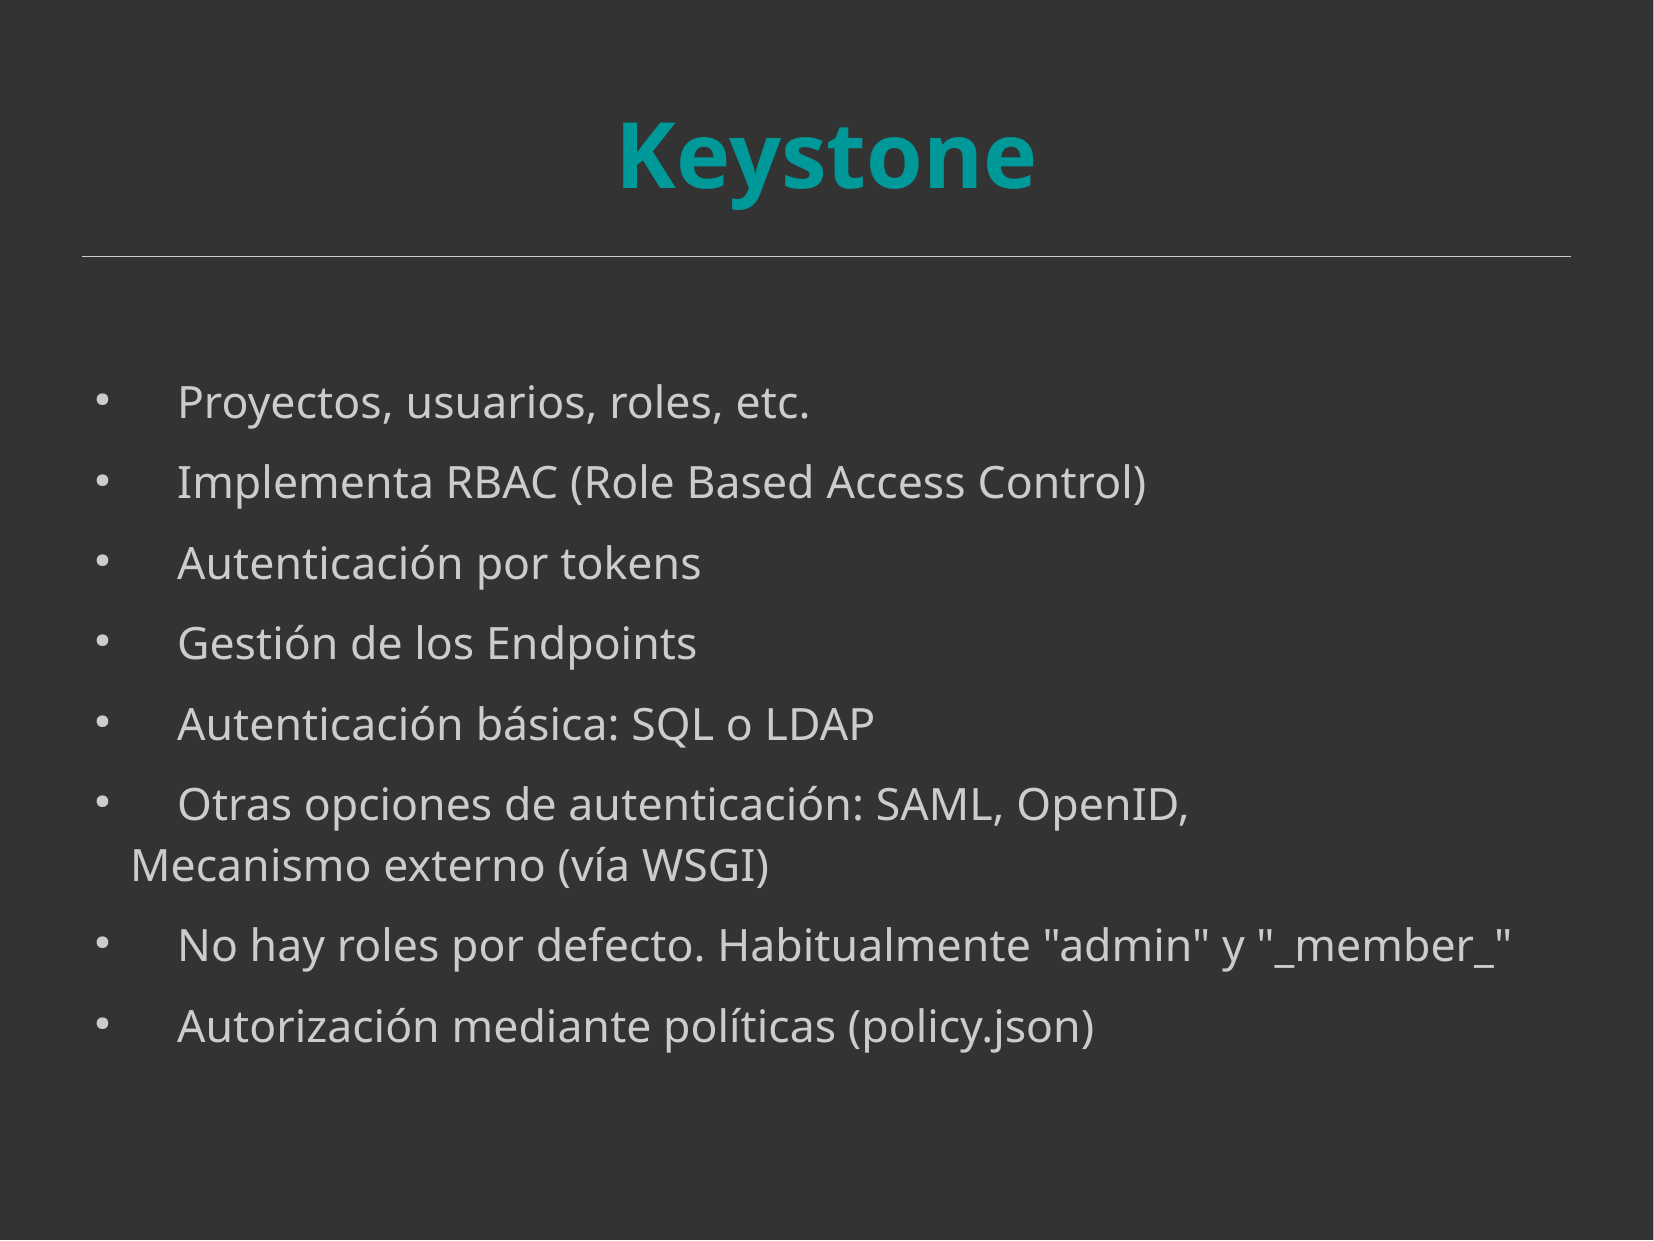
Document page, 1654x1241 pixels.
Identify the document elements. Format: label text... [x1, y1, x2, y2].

title Keystone [82, 49, 1571, 257]
list Proyectos, usuarios, roles, etc. Implementa RBAC (Role Based Access Control) Autenticación por tokens Gestión de los Endpoints Autenticación básica: SQL o LDAP Otras opciones de autenticación: SAML, OpenID, Mecanismo externo (vía WSGI) No hay roles por defecto. Habitualmente "admin" y "_member_" Autorización mediante políticas (policy.json) [82, 290, 1571, 1075]
